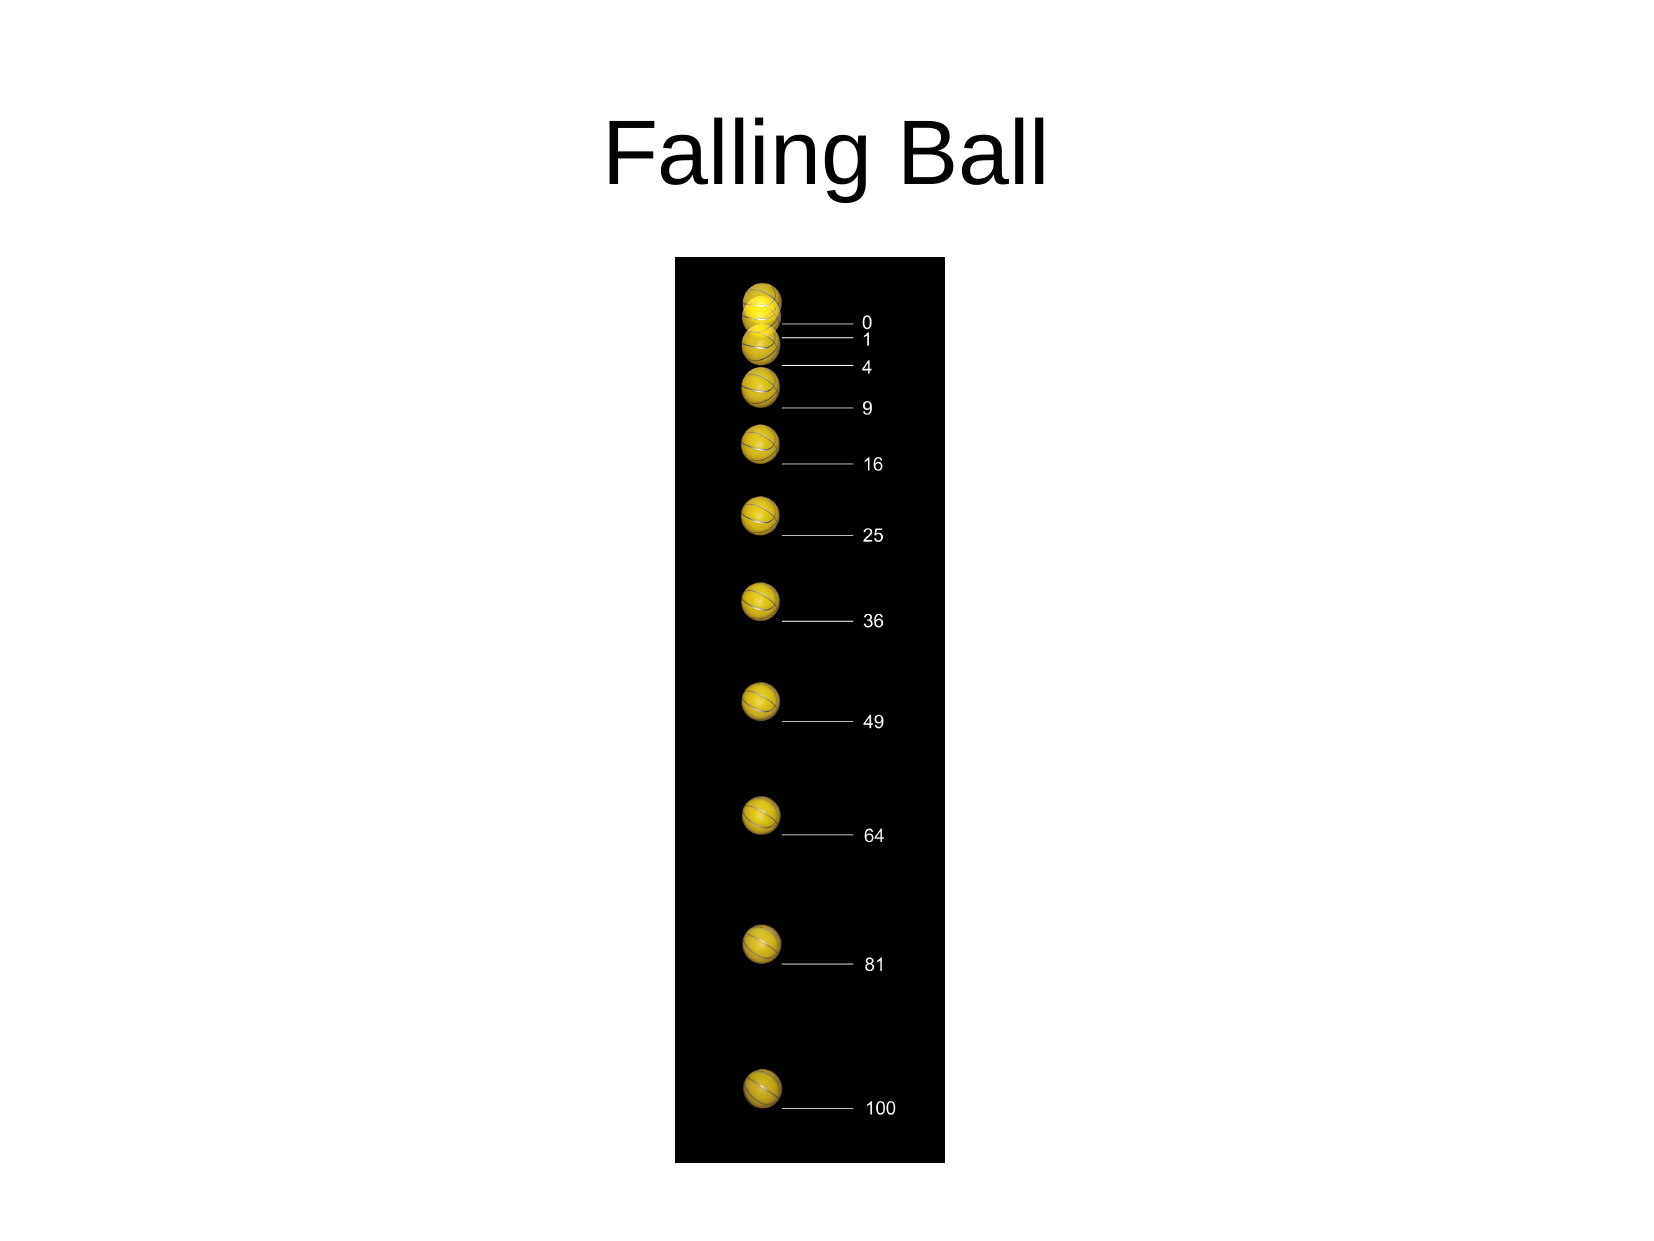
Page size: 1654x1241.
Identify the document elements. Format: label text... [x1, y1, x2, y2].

title Falling Ball [82, 49, 1571, 257]
picture [675, 257, 945, 1163]
